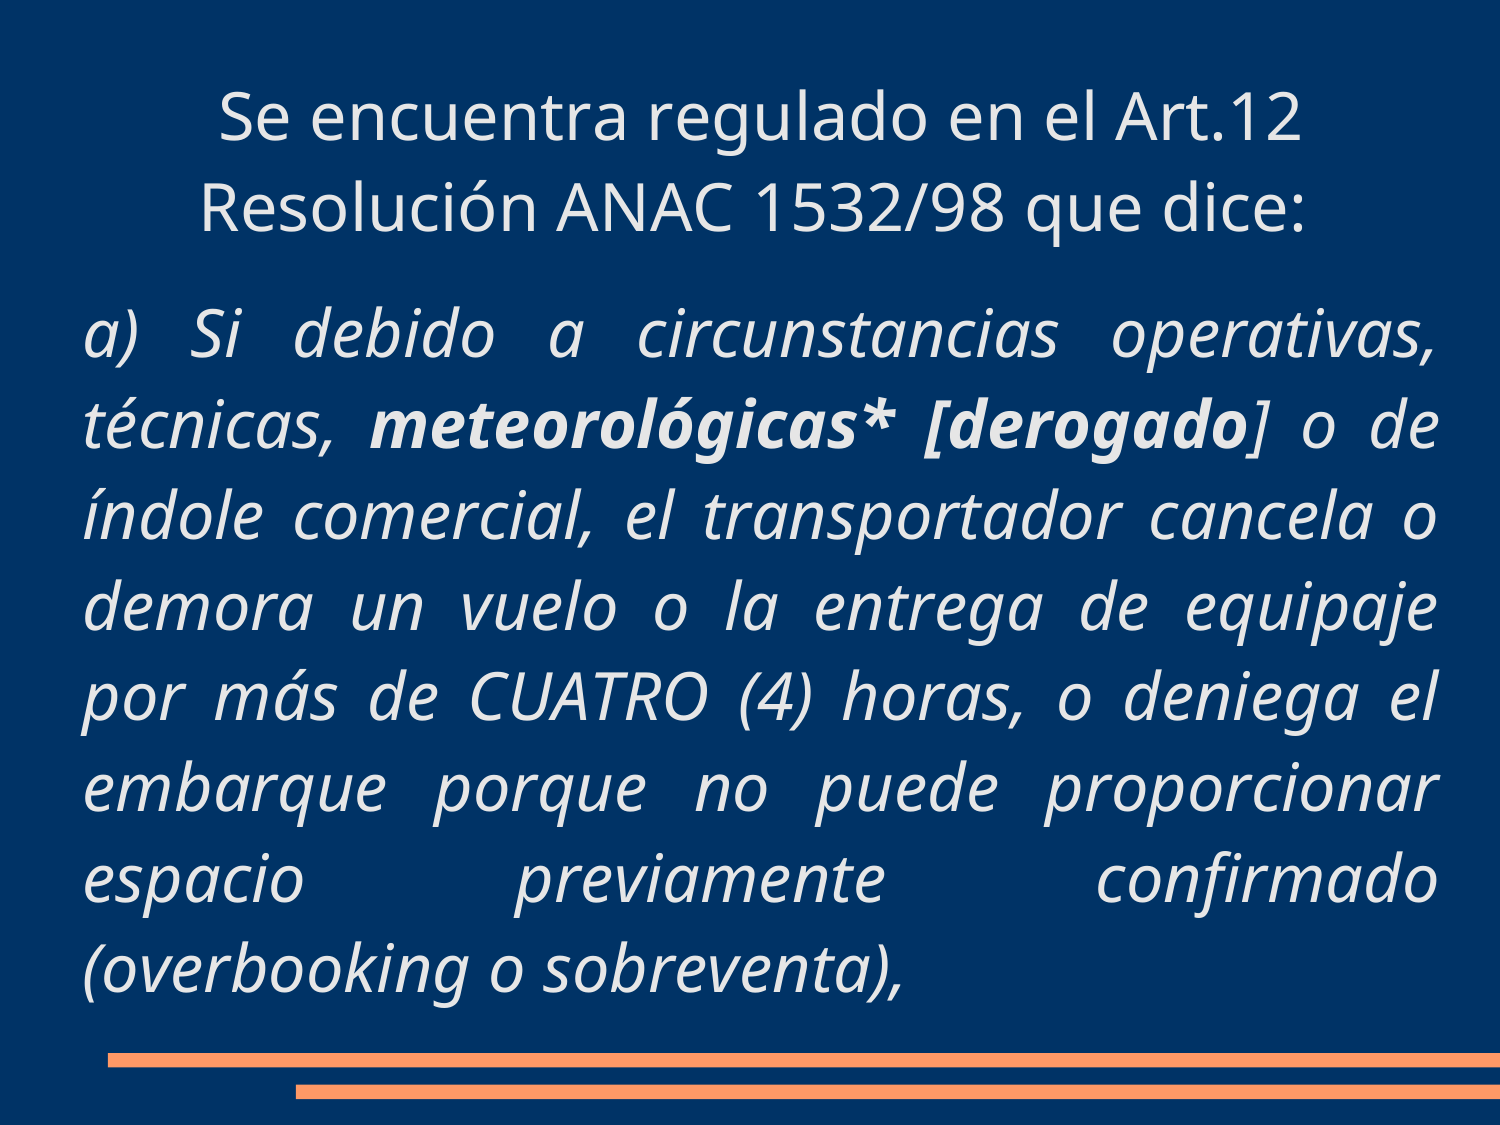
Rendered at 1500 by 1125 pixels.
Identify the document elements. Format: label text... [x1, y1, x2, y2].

list Se encuentra regulado en el Art.12 Resolución ANAC 1532/98 que dice: a) Si debido a circunstancias operativas, técnicas, meteorológicas* [derogado] o de índole comercial, el transportador cancela o demora un vuelo o la entrega de equipaje por más de CUATRO (4) horas, o deniega el embarque porque no puede proporcionar espacio previamente confirmado (overbooking o sobreventa), [82, 69, 1441, 961]
